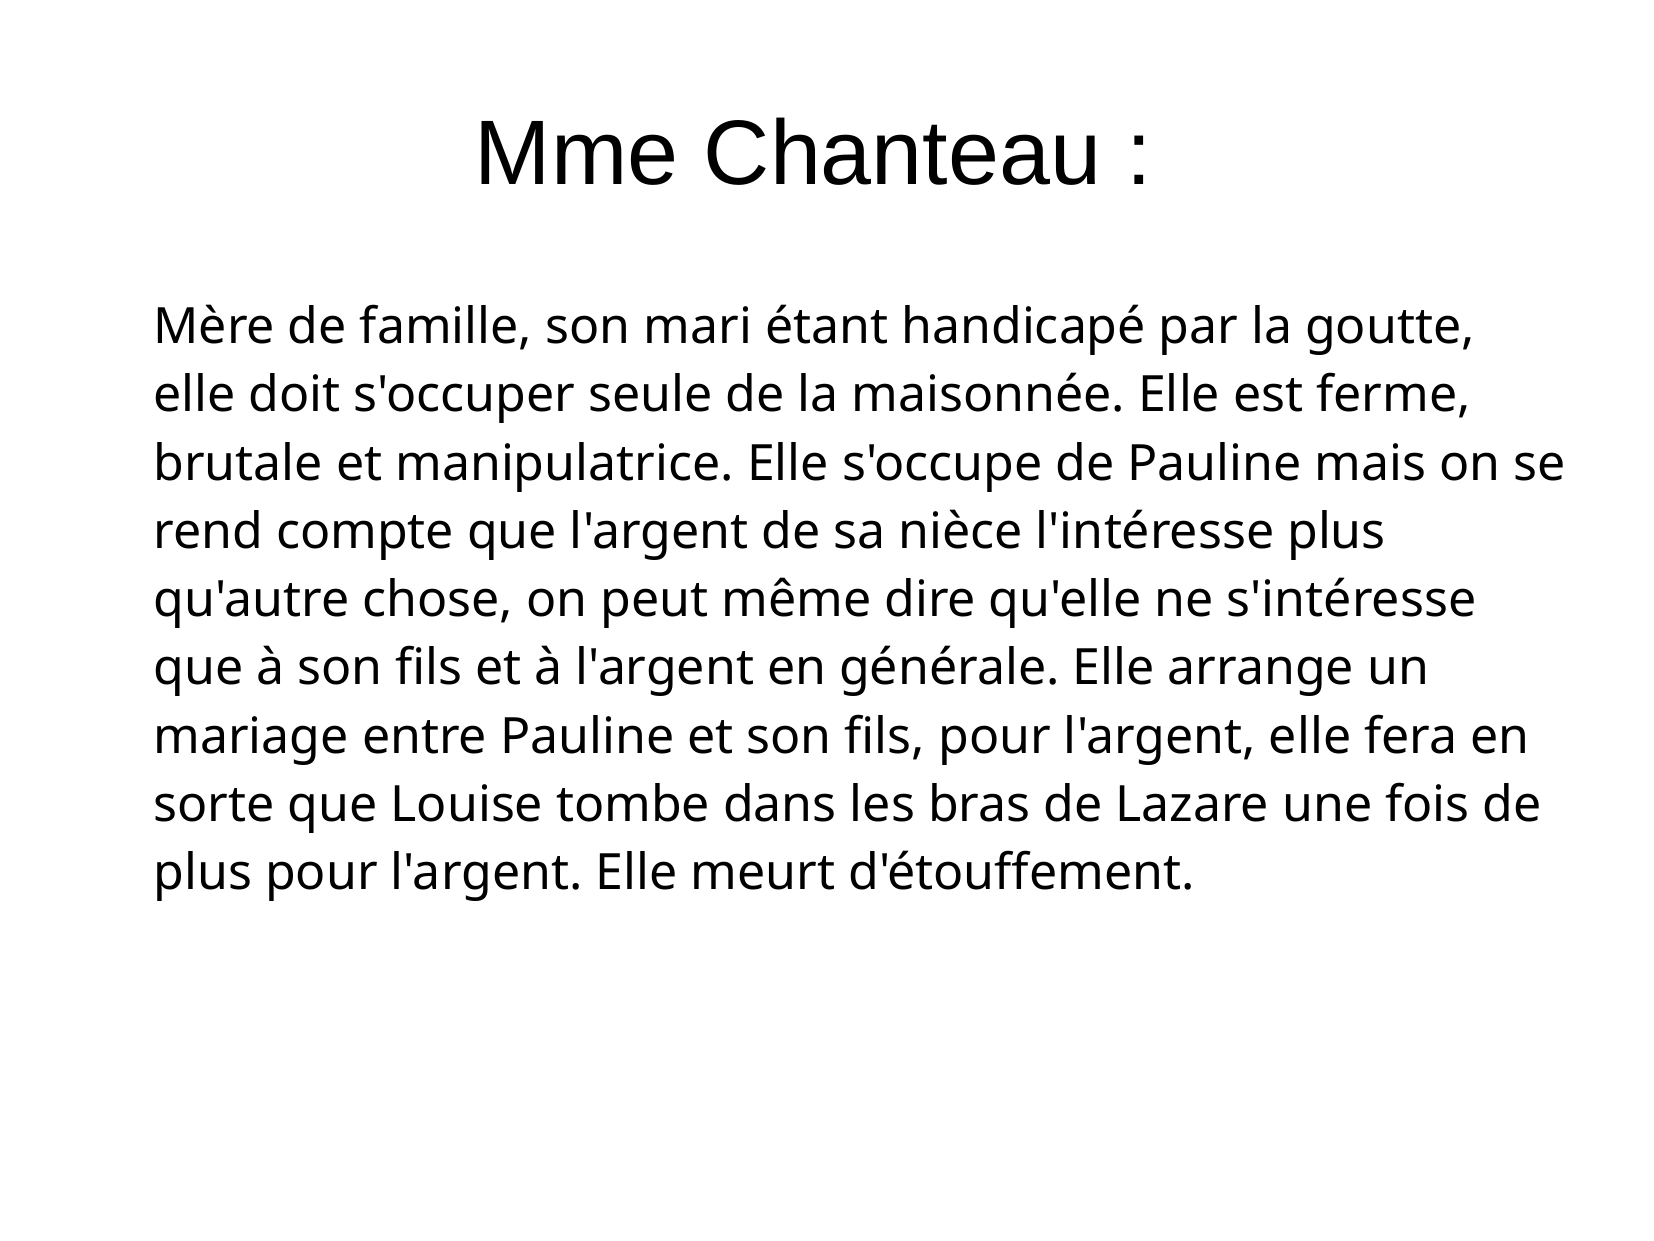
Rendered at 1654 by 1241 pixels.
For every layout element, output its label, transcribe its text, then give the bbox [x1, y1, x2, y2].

list Mère de famille, son mari étant handicapé par la goutte, elle doit s'occuper seule de la maisonnée. Elle est ferme, brutale et manipulatrice. Elle s'occupe de Pauline mais on se rend compte que l'argent de sa nièce l'intéresse plus qu'autre chose, on peut même dire qu'elle ne s'intéresse que à son fils et à l'argent en générale. Elle arrange un mariage entre Pauline et son fils, pour l'argent, elle fera en sorte que Louise tombe dans les bras de Lazare une fois de plus pour l'argent. Elle meurt d'étouffement. [82, 290, 1571, 1109]
title Mme Chanteau : [82, 49, 1571, 257]
